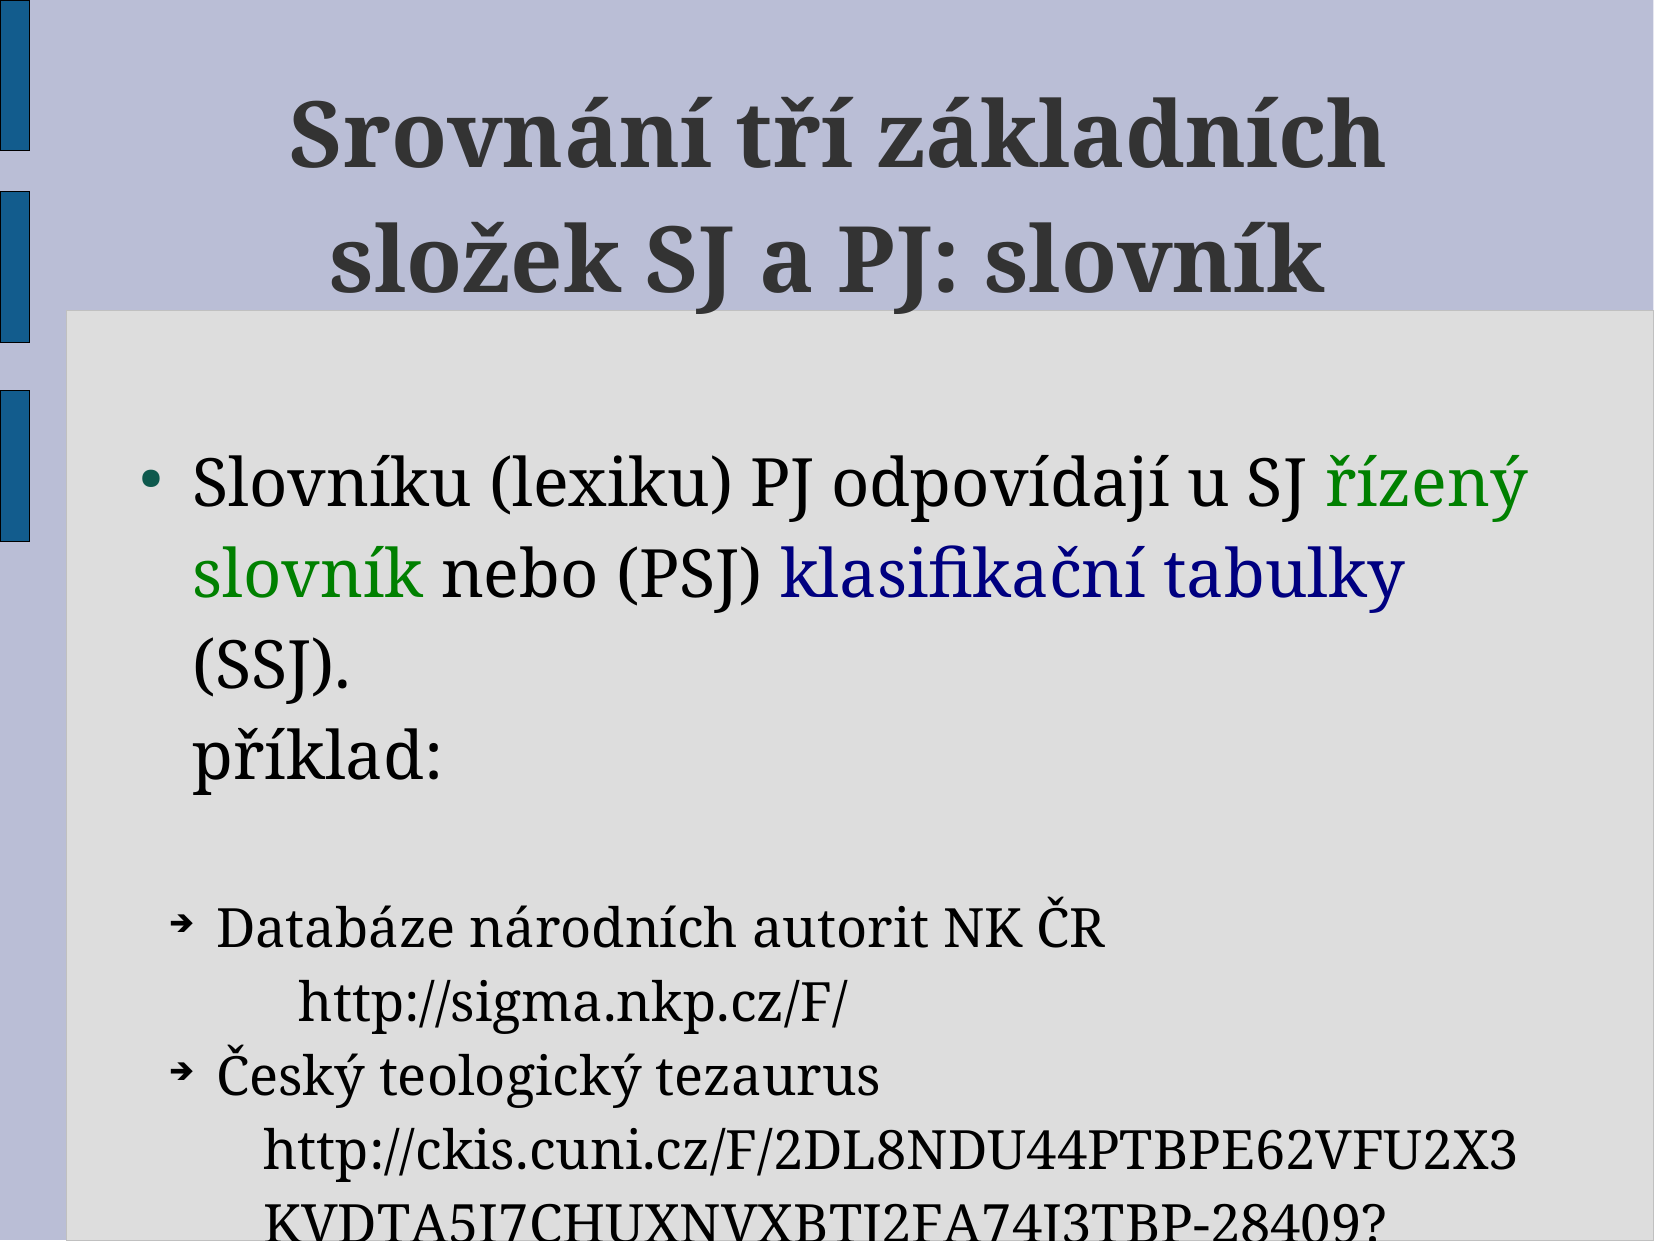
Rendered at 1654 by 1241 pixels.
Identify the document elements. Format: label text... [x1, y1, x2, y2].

title Srovnání tří základních složek SJ a PJ: slovník [121, 90, 1534, 299]
list Slovníku (lexiku) PJ odpovídají u SJ řízený slovník nebo (PSJ) klasifikační tabulky (SSJ). příklad: Databáze národních autorit NK ČR http://sigma.nkp.cz/F/ Český teologický tezaurus http://ckis.cuni.cz/F/2DL8NDU44PTBPE62VFU2X3KVDTA5I7CHUXNVXBTJ2FA74J3TBP-28409?func=find-a-0&local_base=etf11 Soubor MDT MRF online http://aip.nkp.cz/mdt/ [121, 344, 1534, 1241]
